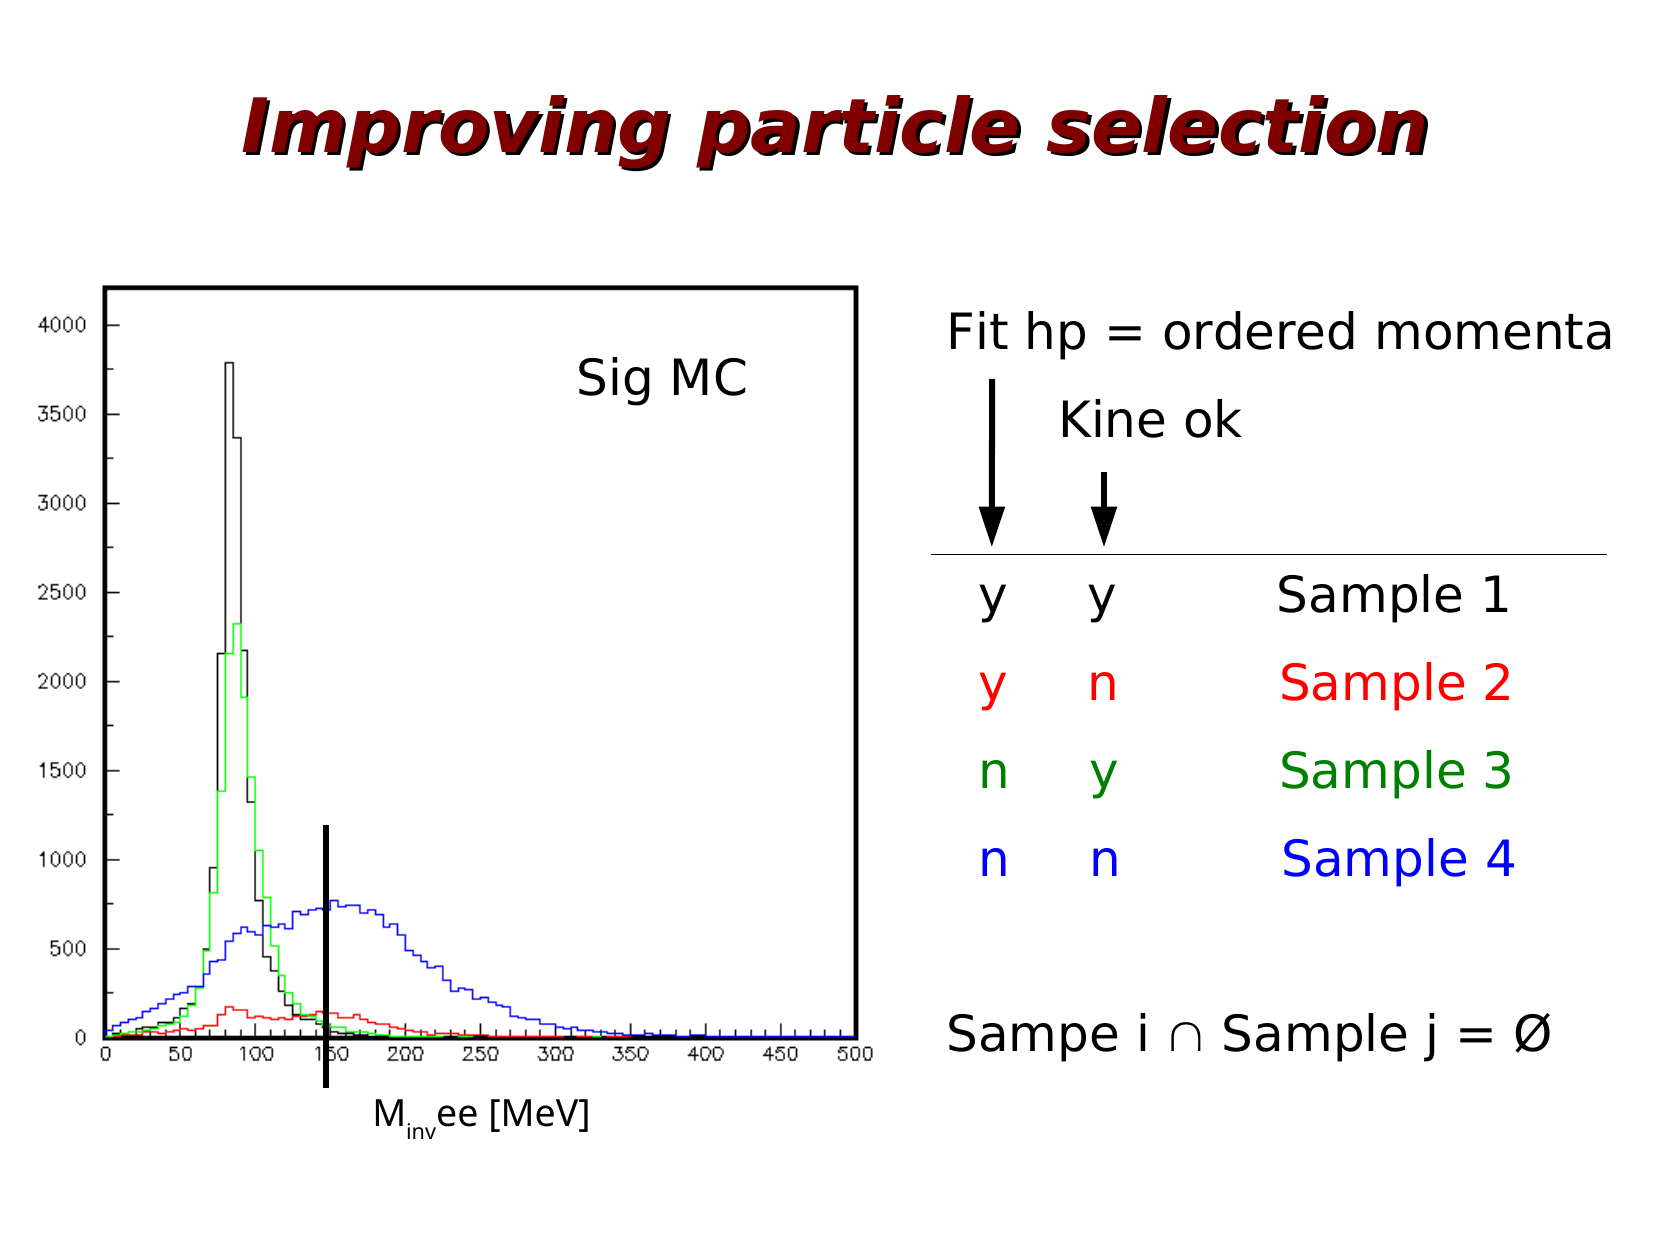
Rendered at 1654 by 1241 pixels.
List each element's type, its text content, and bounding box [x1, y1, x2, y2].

text_box Minvee [MeV] [357, 1079, 597, 1149]
text_box Improving particle selection [226, 75, 1423, 178]
text_box Fit hp = ordered momenta Kine ok y y Sample 1 y n Sample 2 n y Sample 3 n n Sample 4 Sampe i  Sample j = Ø [931, 295, 1616, 1078]
text_box Sig MC [561, 341, 759, 415]
picture [12, 195, 951, 1133]
